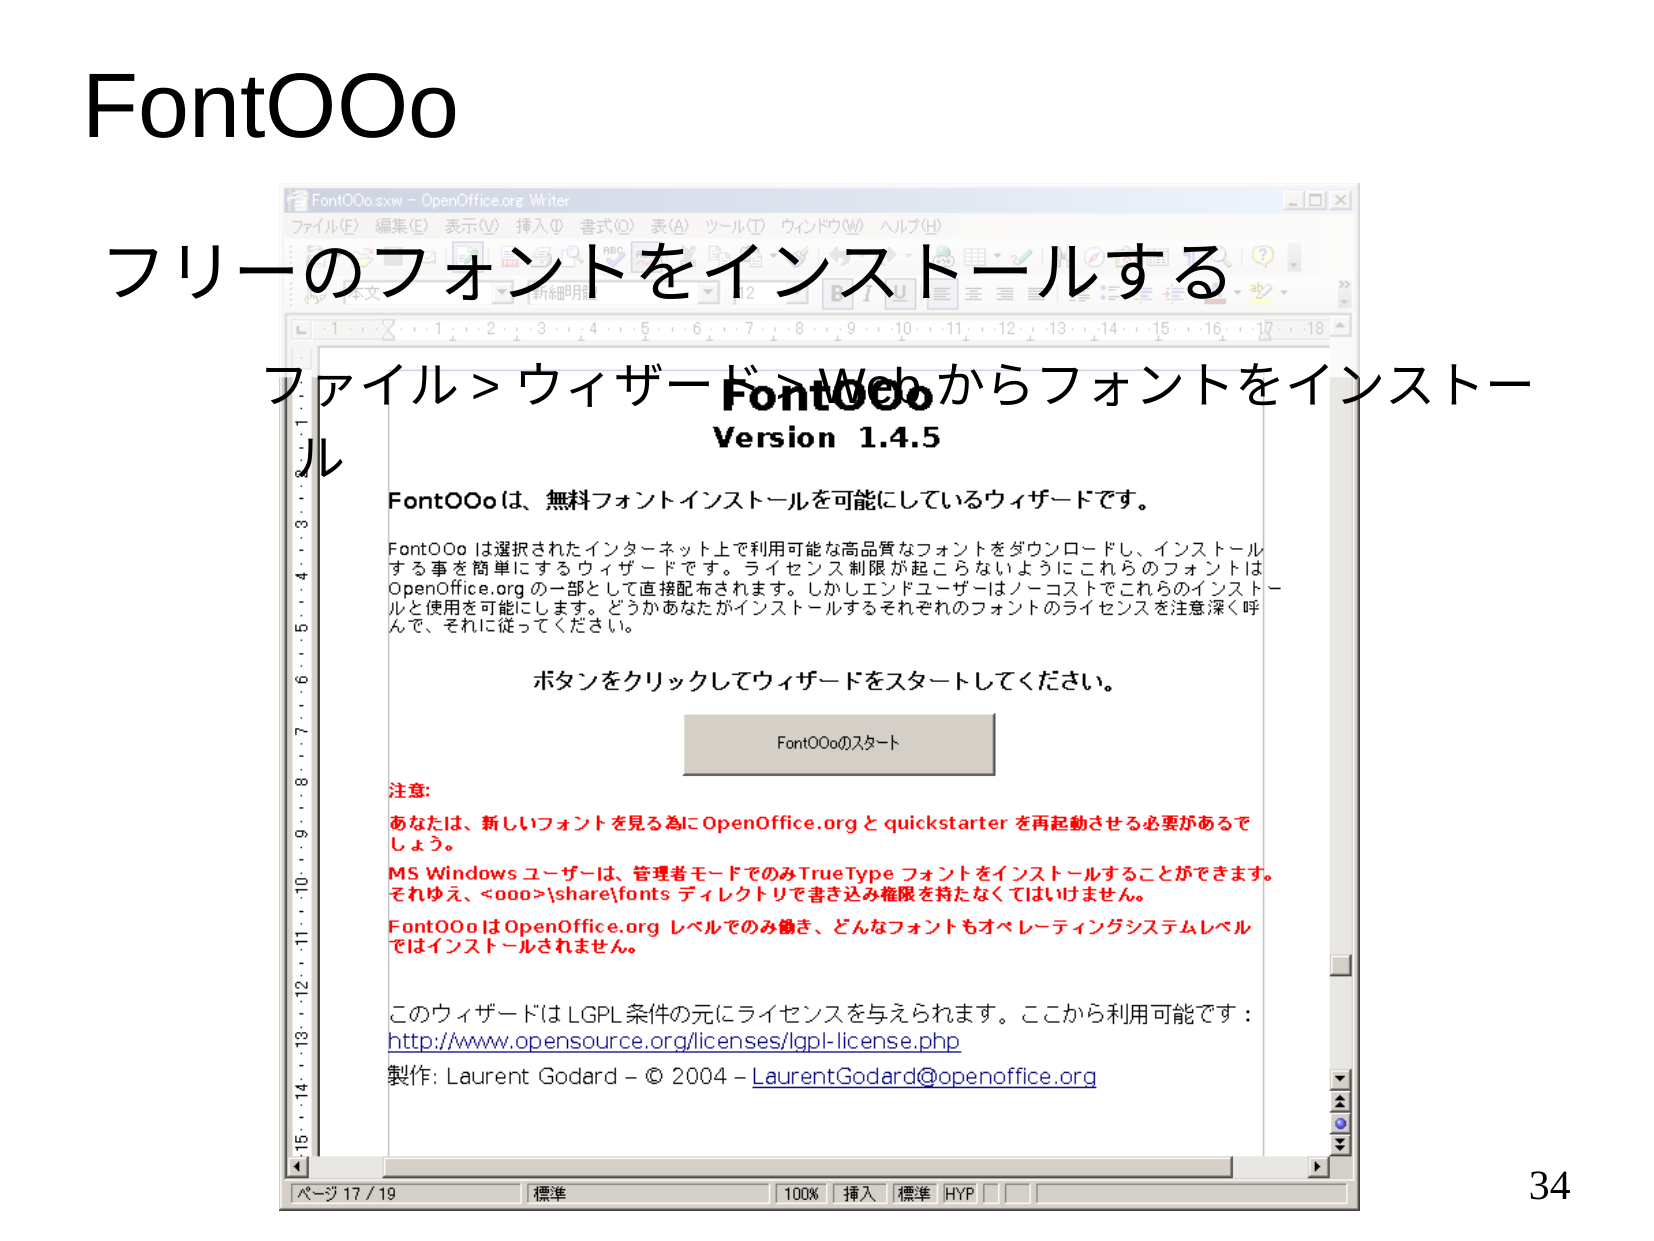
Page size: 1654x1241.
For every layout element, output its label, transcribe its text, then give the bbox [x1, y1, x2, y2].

picture [279, 1038, 1360, 1211]
list フリーのフォントをインストールする ファイル > ウィザード > Web からフォントをインストール [82, 219, 1571, 1038]
text_box [167, 213, 1501, 219]
title FontOOo [82, 0, 1623, 213]
